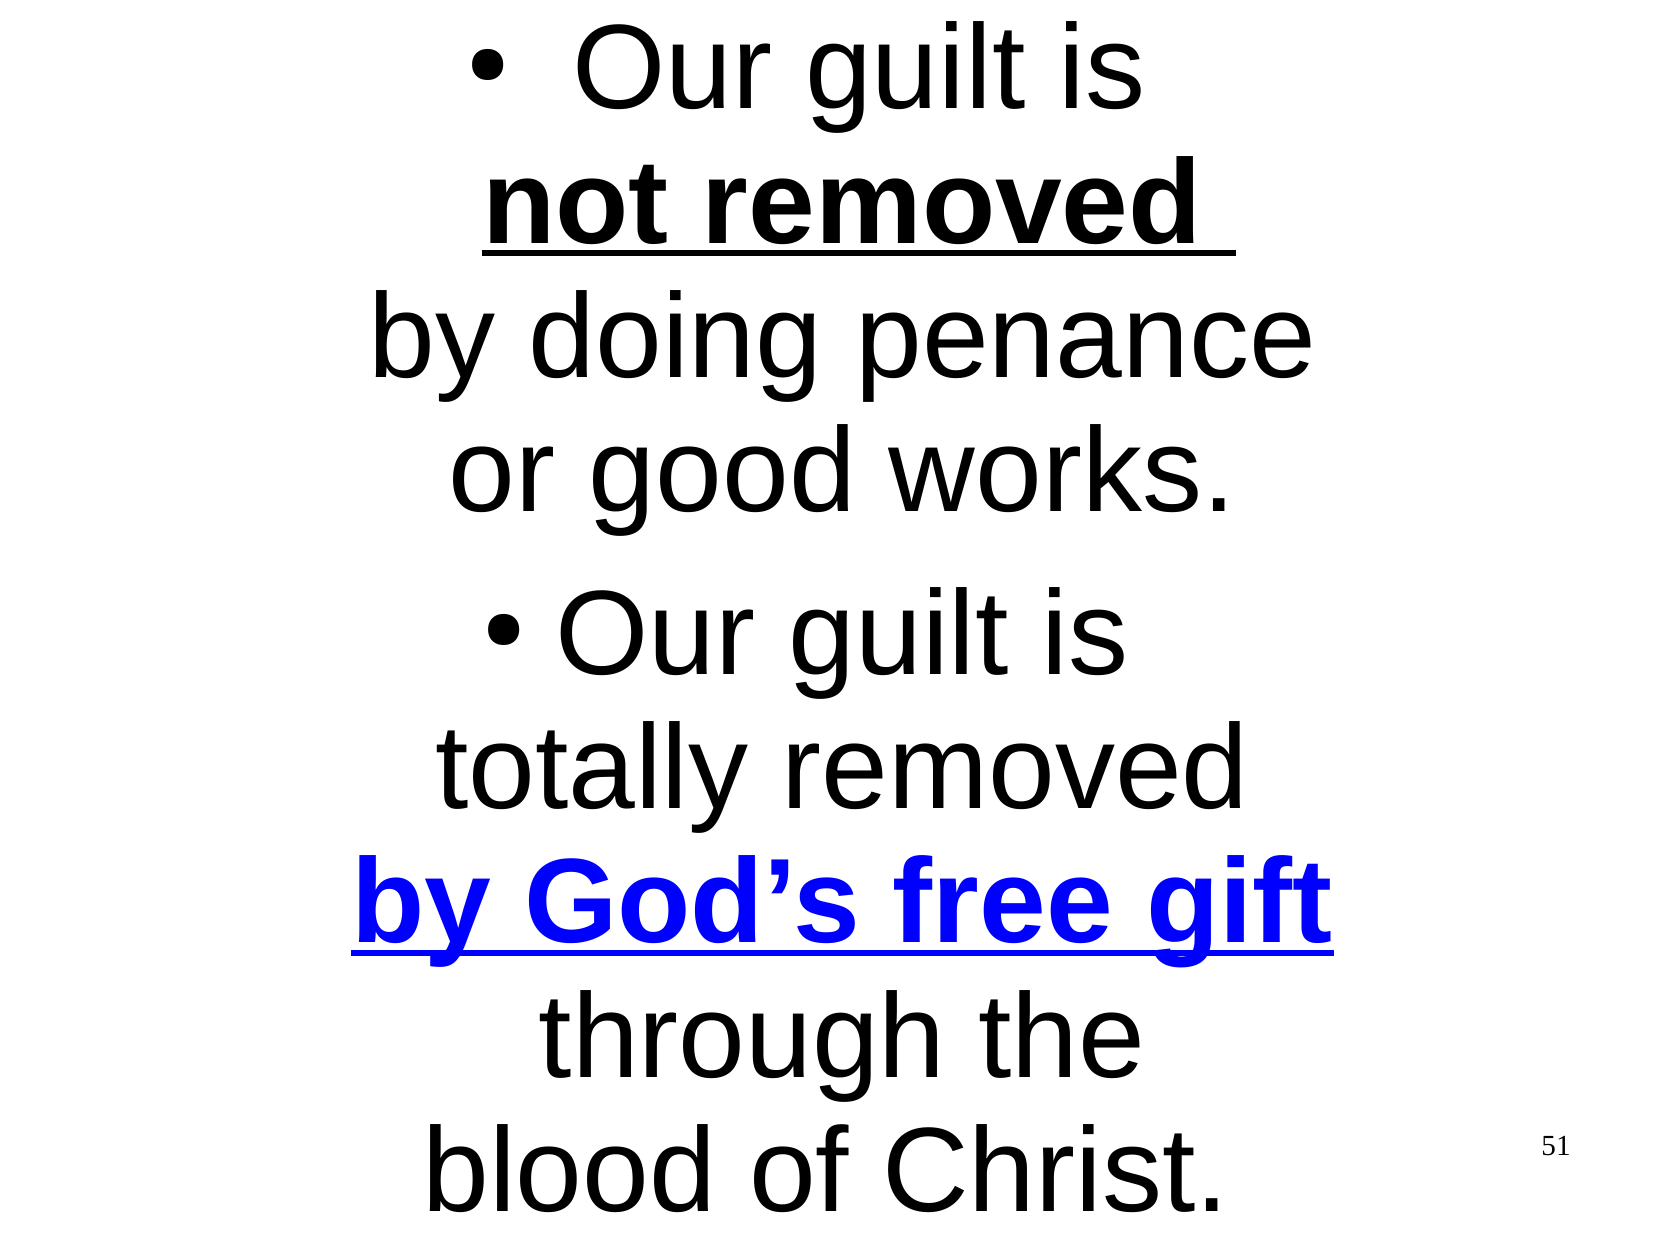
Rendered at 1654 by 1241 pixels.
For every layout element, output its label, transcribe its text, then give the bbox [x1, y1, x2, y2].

list Our guilt is not removed by doing penance or good works. Our guilt is totally removed by God’s free gift through the blood of Christ. [0, 0, 1651, 1238]
